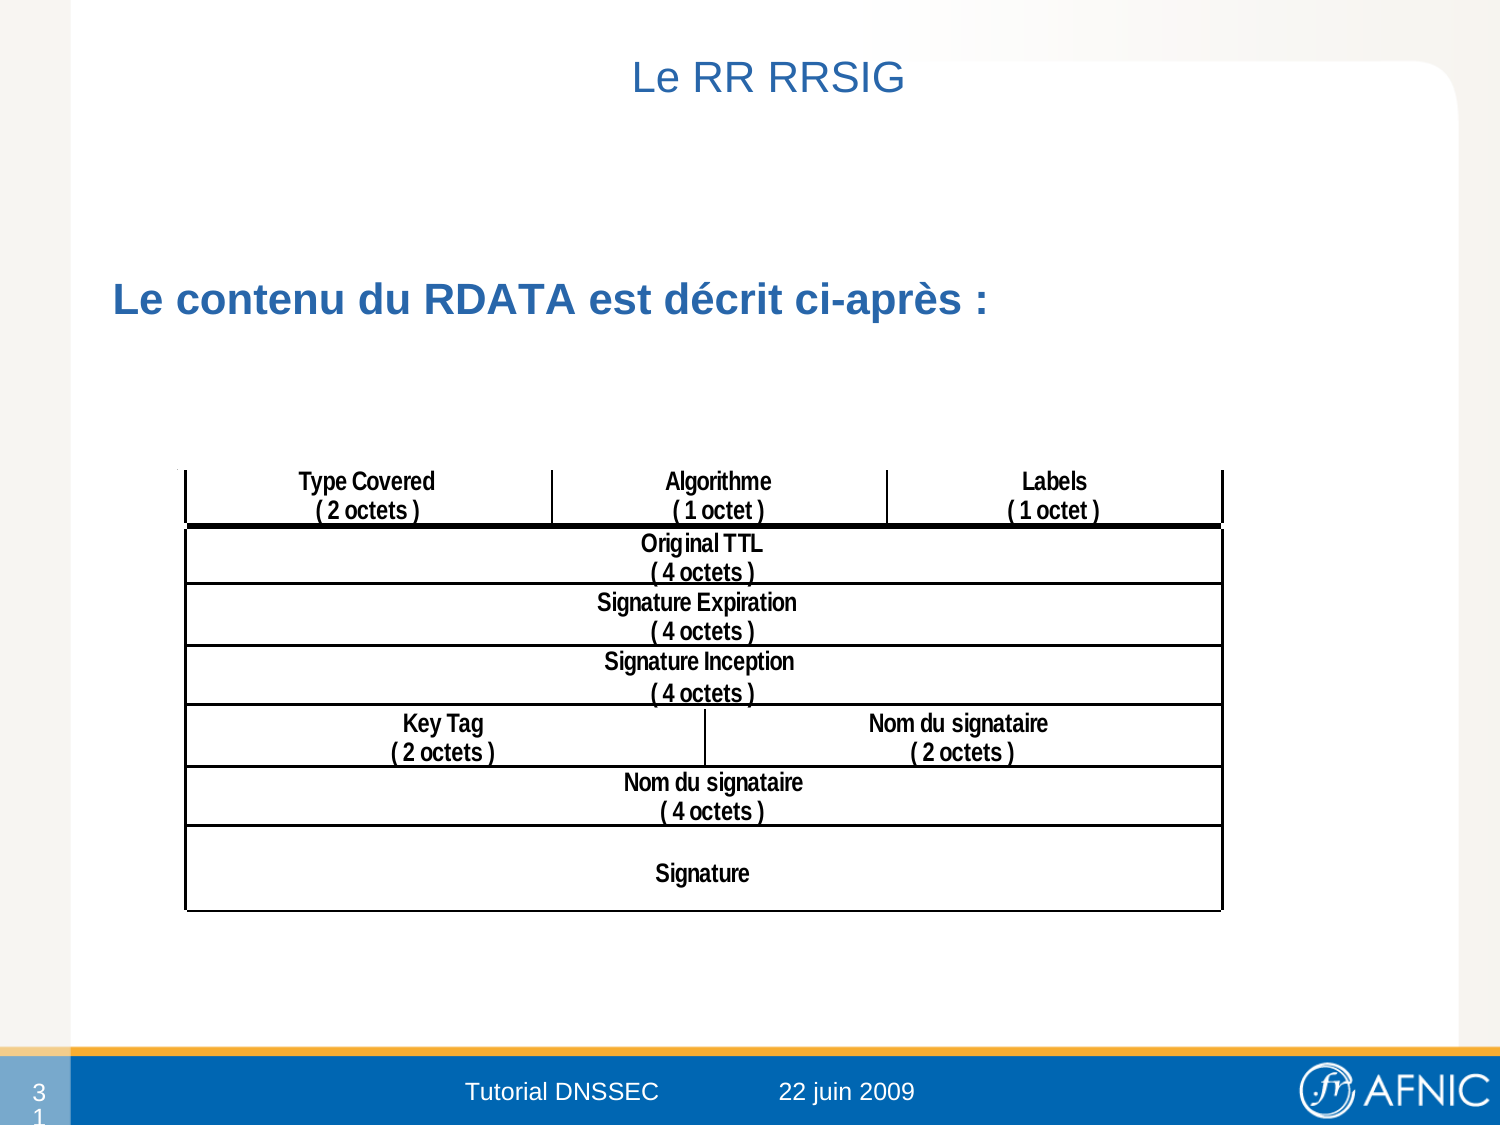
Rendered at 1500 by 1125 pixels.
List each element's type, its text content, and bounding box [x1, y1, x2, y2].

picture [0, 0, 1500, 1125]
list Le contenu du RDATA est décrit ci-après : [112, 266, 1426, 994]
title Le RR RRSIG [112, 12, 1426, 138]
chart [177, 469, 1241, 1004]
